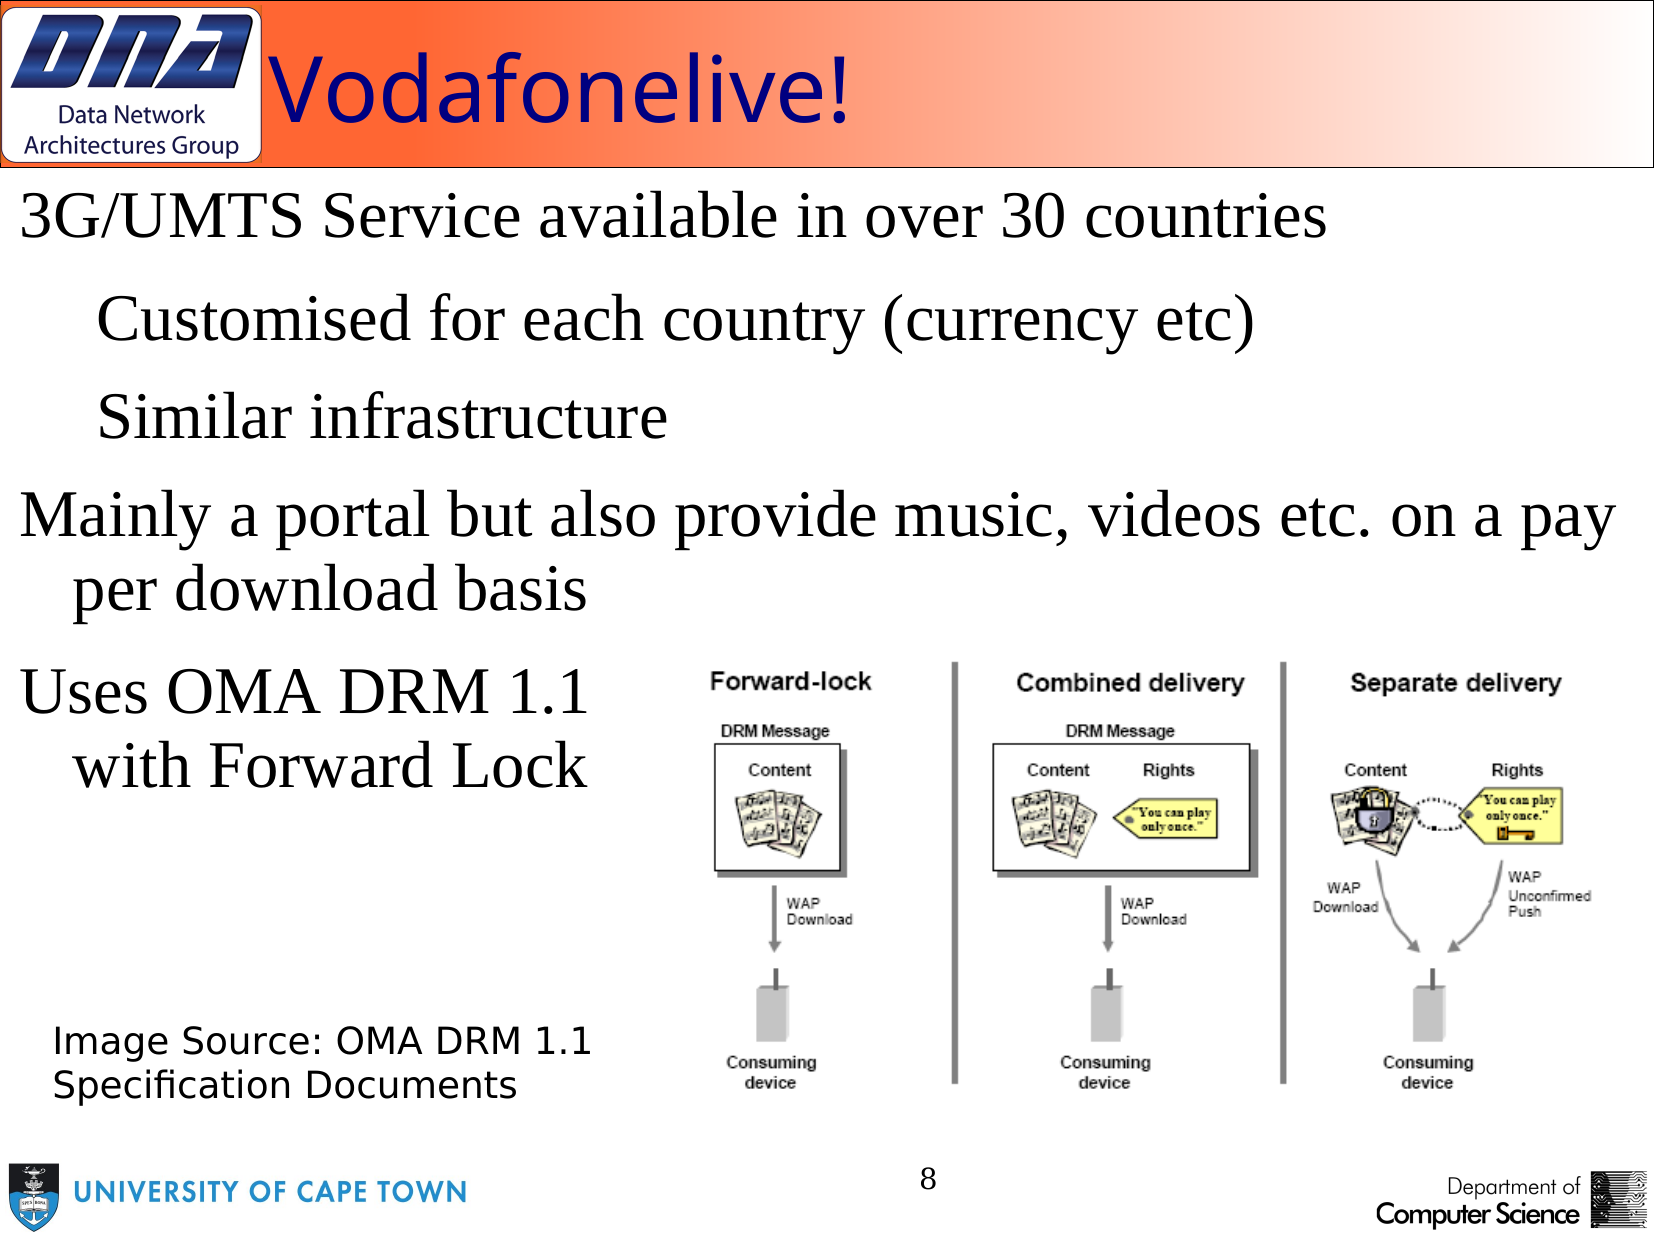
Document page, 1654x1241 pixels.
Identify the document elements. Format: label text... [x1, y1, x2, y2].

picture [5, 1159, 479, 1235]
picture [1368, 1159, 1654, 1235]
picture [655, 645, 1626, 1129]
list 3G/UMTS Service available in over 30 countries Customised for each country (currency etc) Similar infrastructure Mainly a portal but also provide music, videos etc. on a pay per download basis Uses OMA DRM 1.1 with Forward Lock [2, 177, 1654, 1153]
text_box Image Source: OMA DRM 1.1 Specification Documents [37, 1012, 638, 1115]
title Vodafonelive! [268, 11, 1654, 163]
picture [0, 5, 262, 163]
